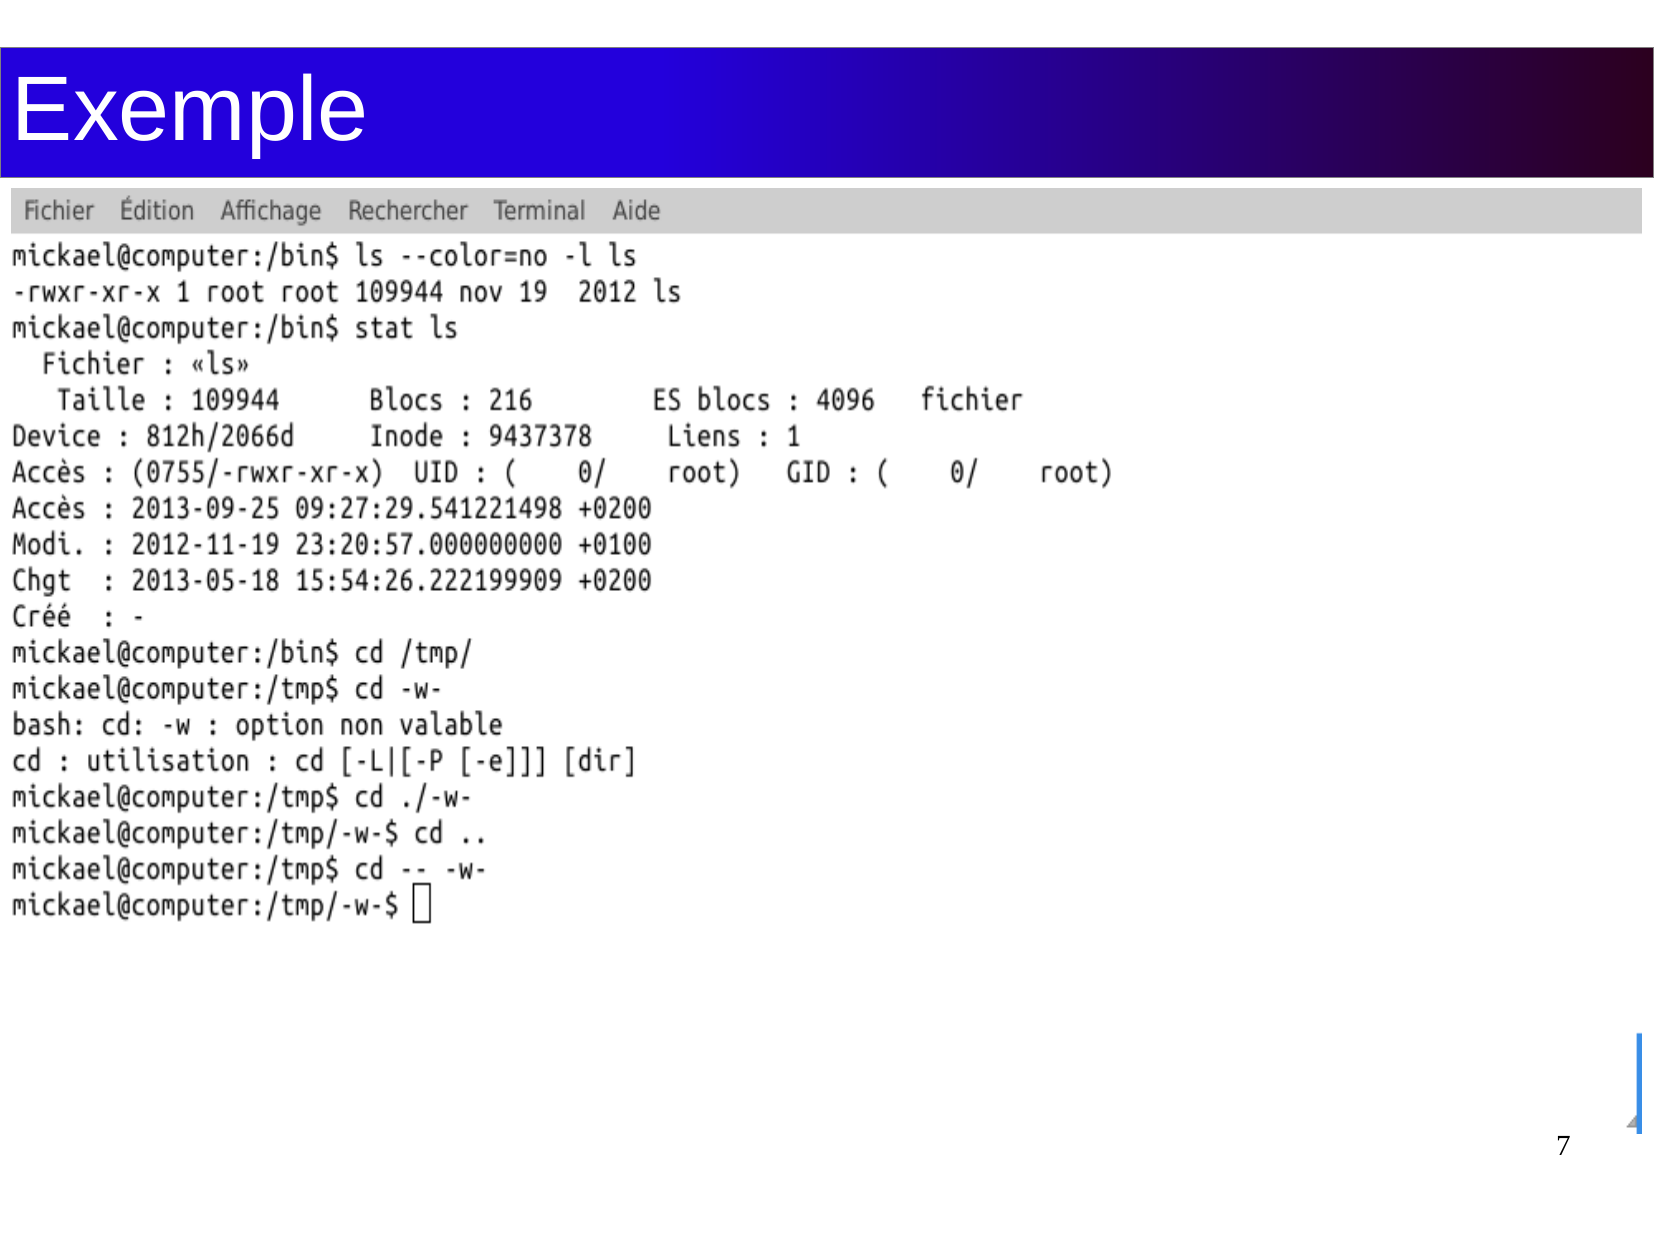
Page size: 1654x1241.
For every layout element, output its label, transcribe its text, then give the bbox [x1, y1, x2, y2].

picture [11, 188, 1642, 1134]
title Exemple [11, 5, 1642, 188]
